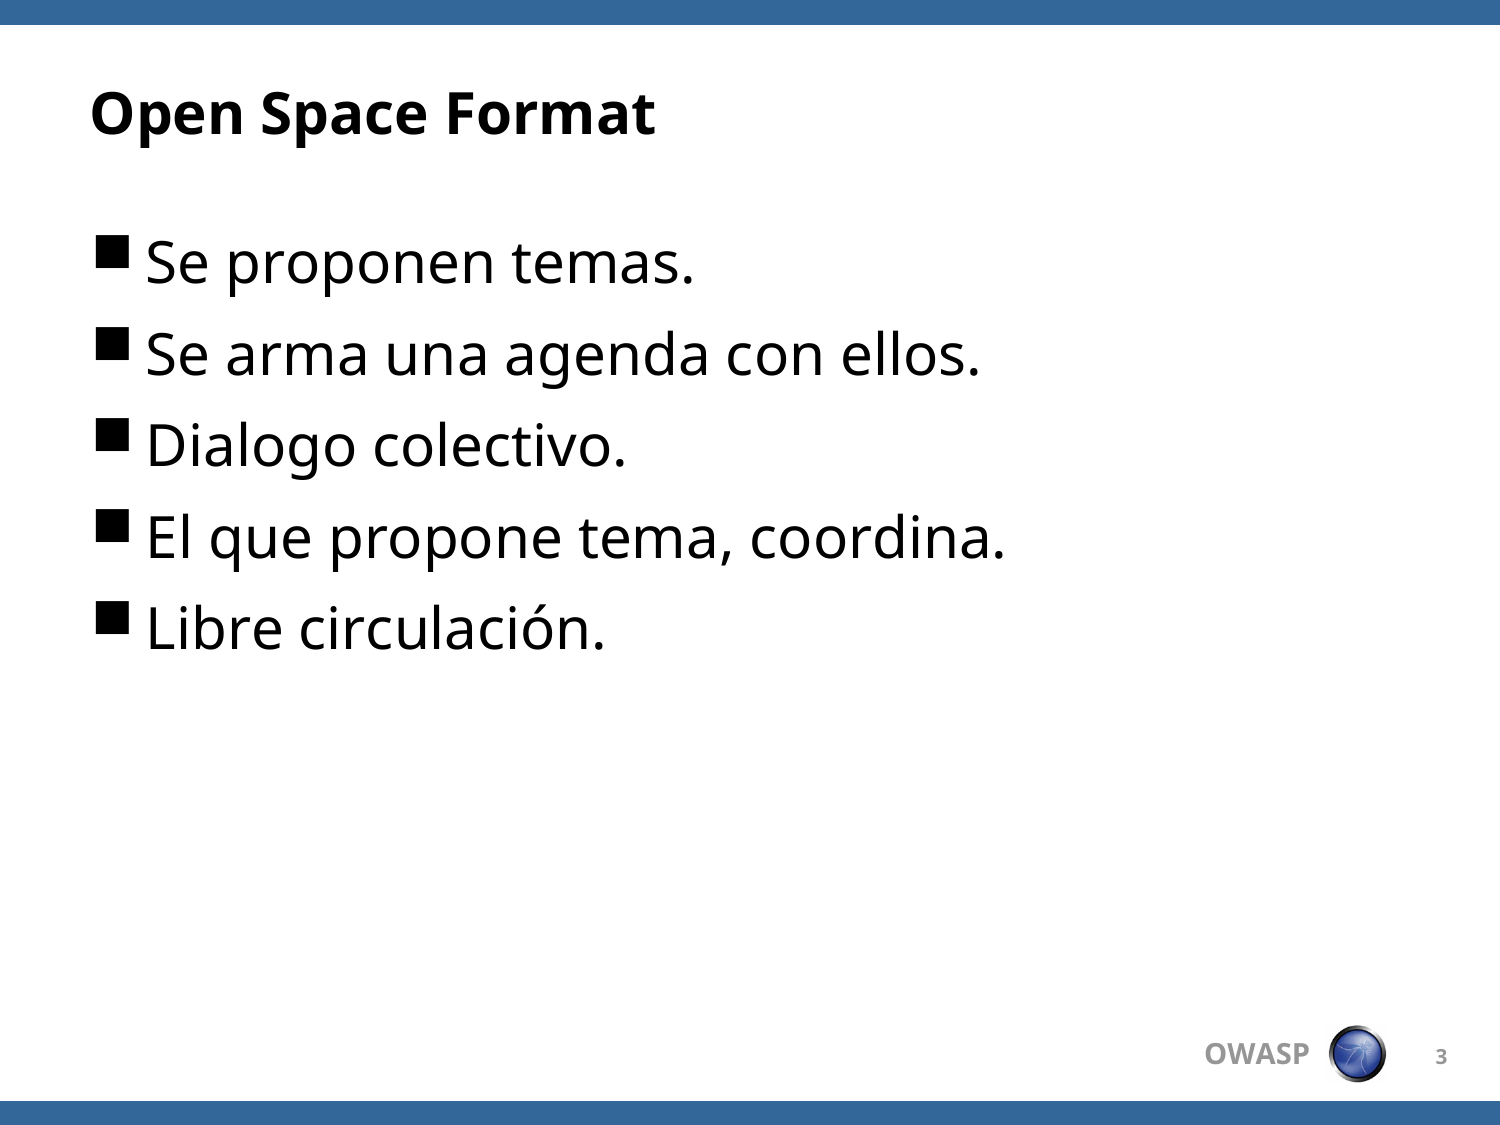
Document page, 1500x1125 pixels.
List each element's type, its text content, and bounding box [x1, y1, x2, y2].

title Open Space Format [75, 44, 1426, 176]
list Se proponen temas. Se arma una agenda con ellos. Dialogo colectivo. El que propone tema, coordina. Libre circulación. [75, 212, 1426, 1005]
picture [1325, 1024, 1388, 1083]
